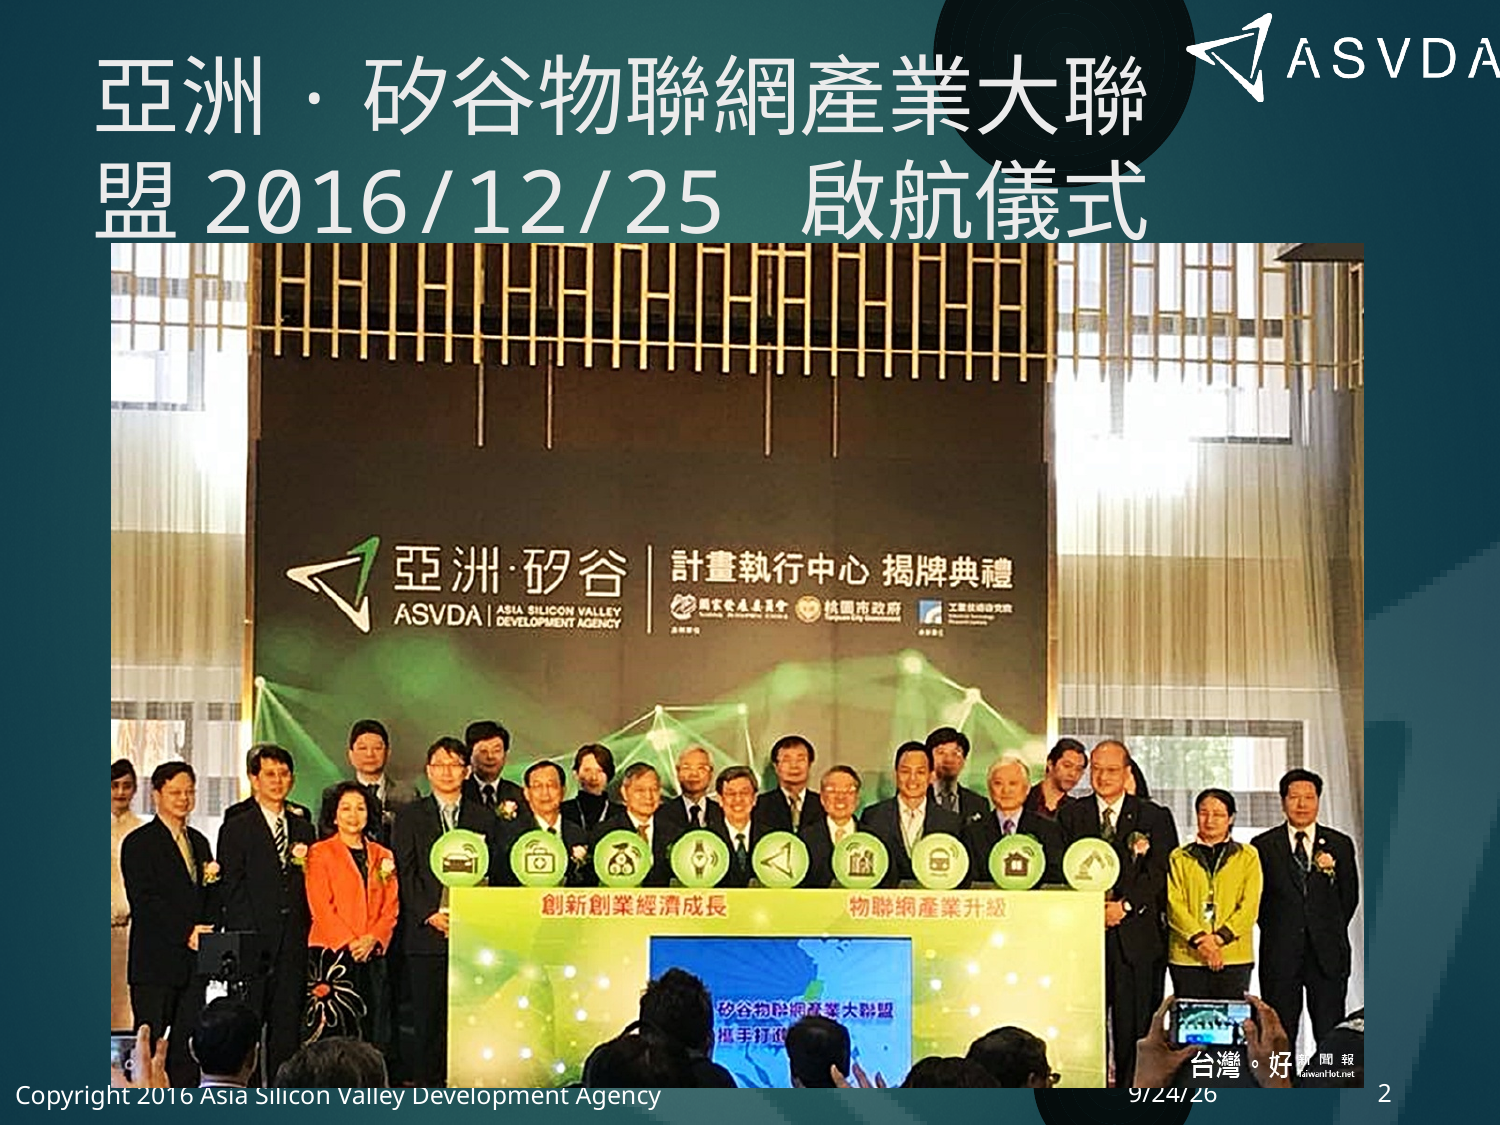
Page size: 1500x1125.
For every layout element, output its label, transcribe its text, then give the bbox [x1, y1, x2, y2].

title 亞洲·矽谷物聯網產業大聯盟2016/12/25 啟航儀式 [77, 33, 1204, 193]
picture [111, 243, 1364, 1088]
